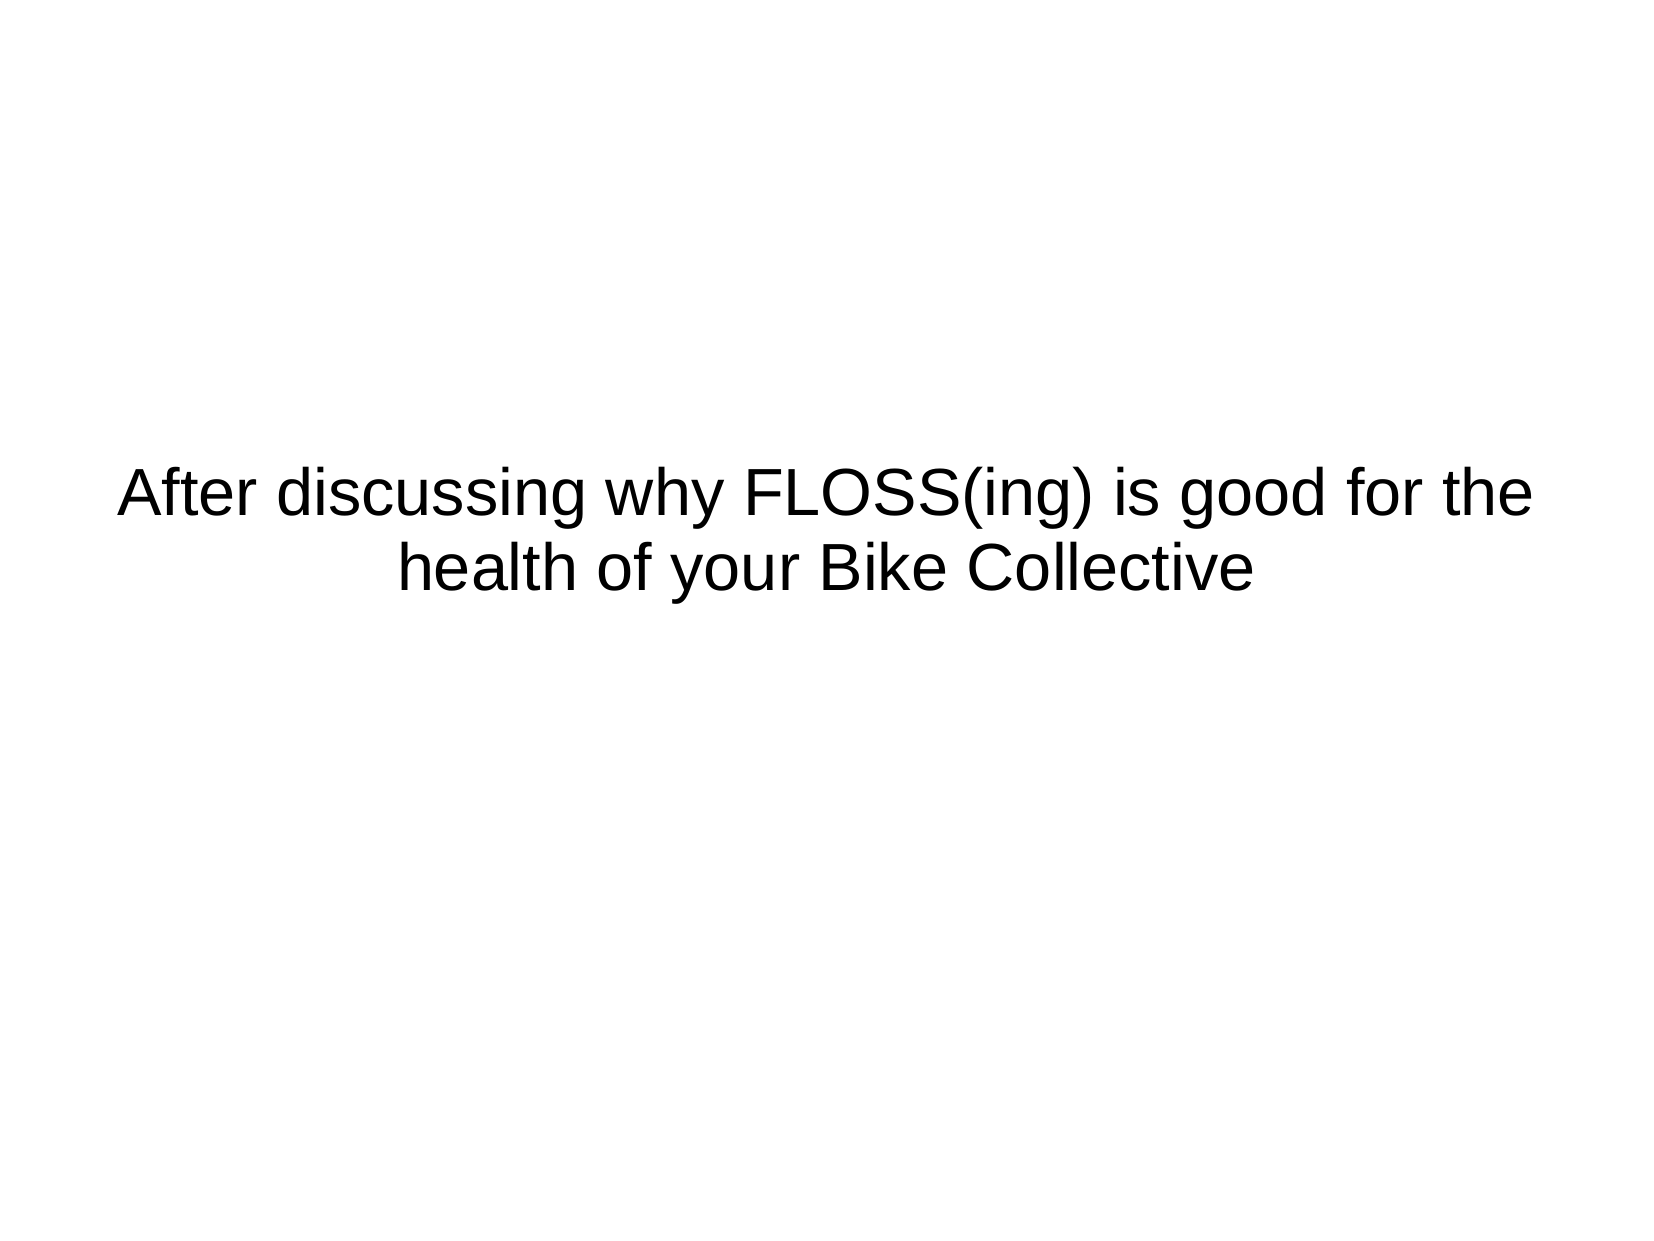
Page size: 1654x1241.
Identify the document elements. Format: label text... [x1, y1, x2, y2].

subtitle After discussing why FLOSS(ing) is good for the health of your Bike Collective [82, 49, 1571, 1010]
